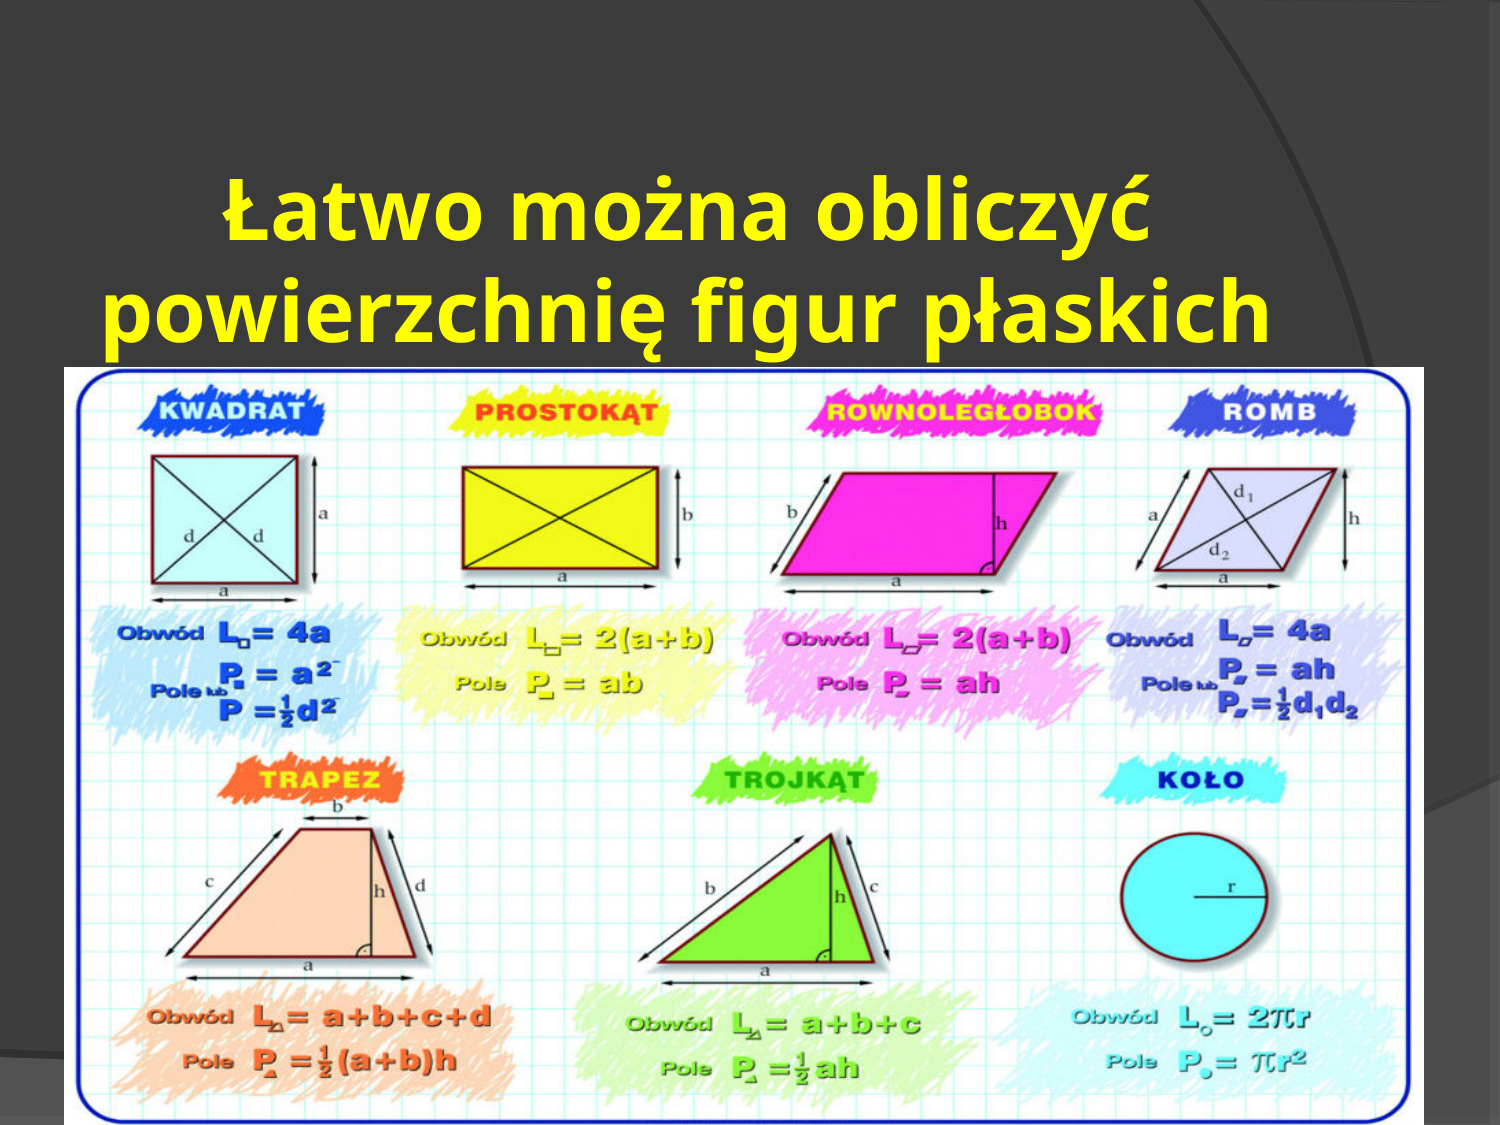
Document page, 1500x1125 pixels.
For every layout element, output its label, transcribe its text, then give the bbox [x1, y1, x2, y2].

title Łatwo można obliczyć powierzchnię figur płaskich korzystając ze wzorów. [75, 45, 1300, 233]
picture [64, 367, 1424, 1125]
